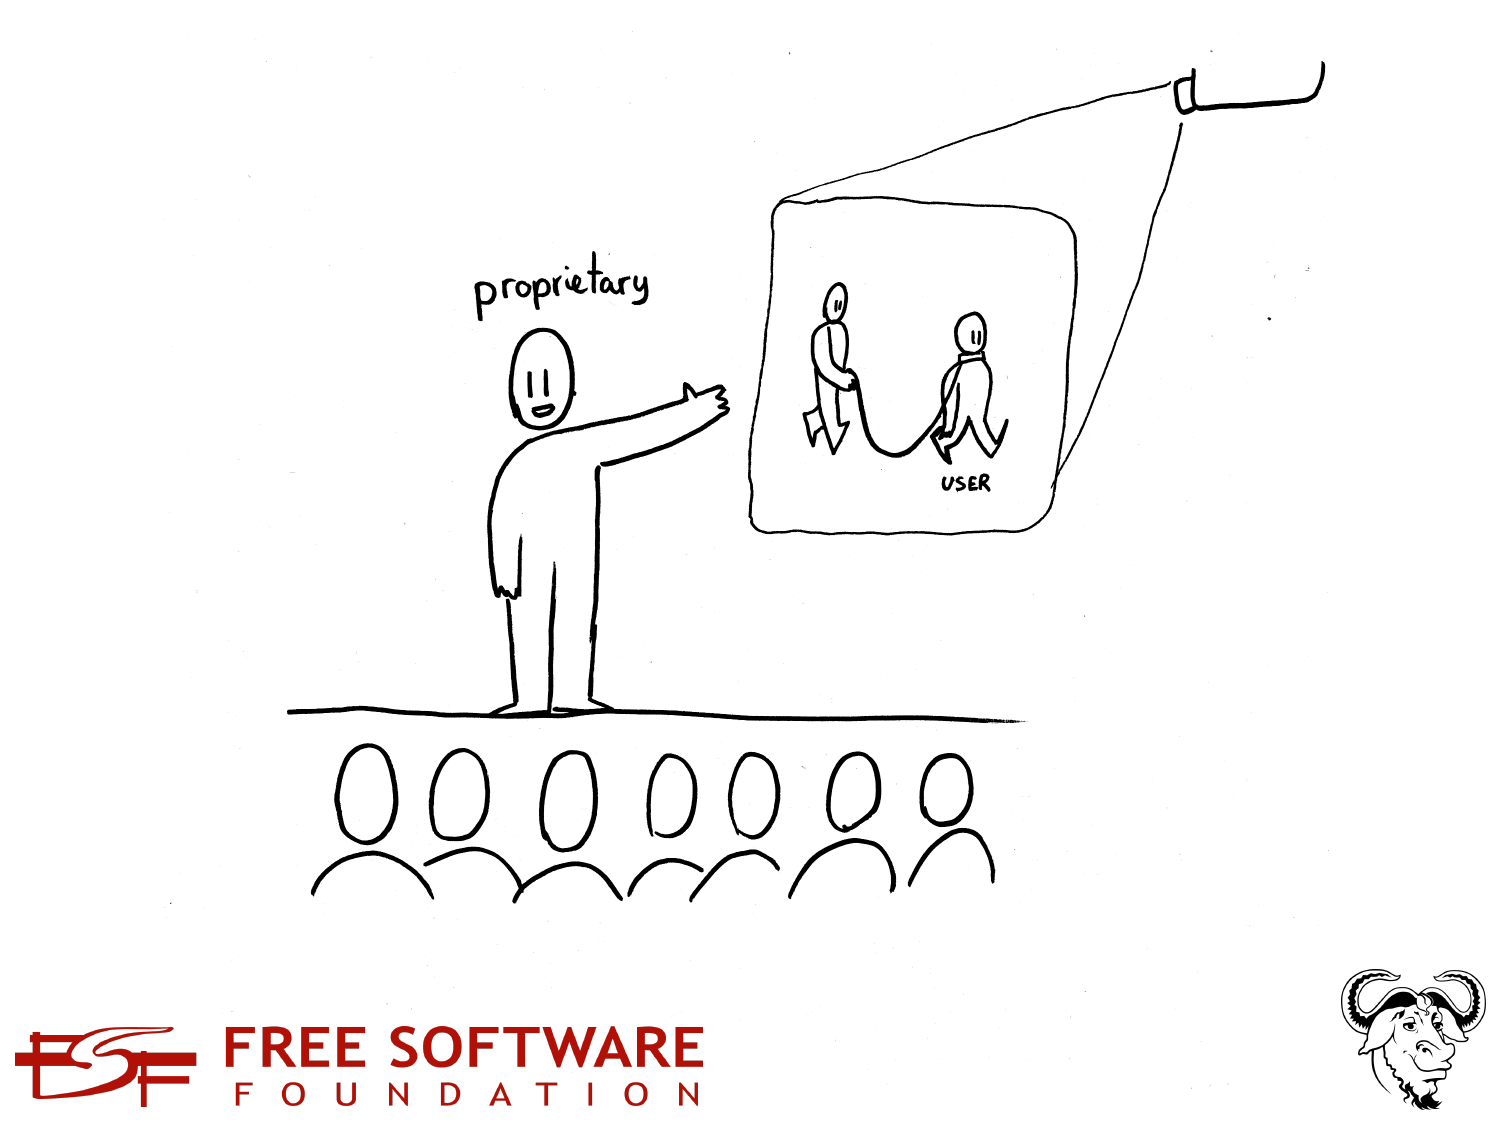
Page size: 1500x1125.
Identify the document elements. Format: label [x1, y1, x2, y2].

picture [1341, 969, 1486, 1110]
picture [15, 31, 1337, 1107]
